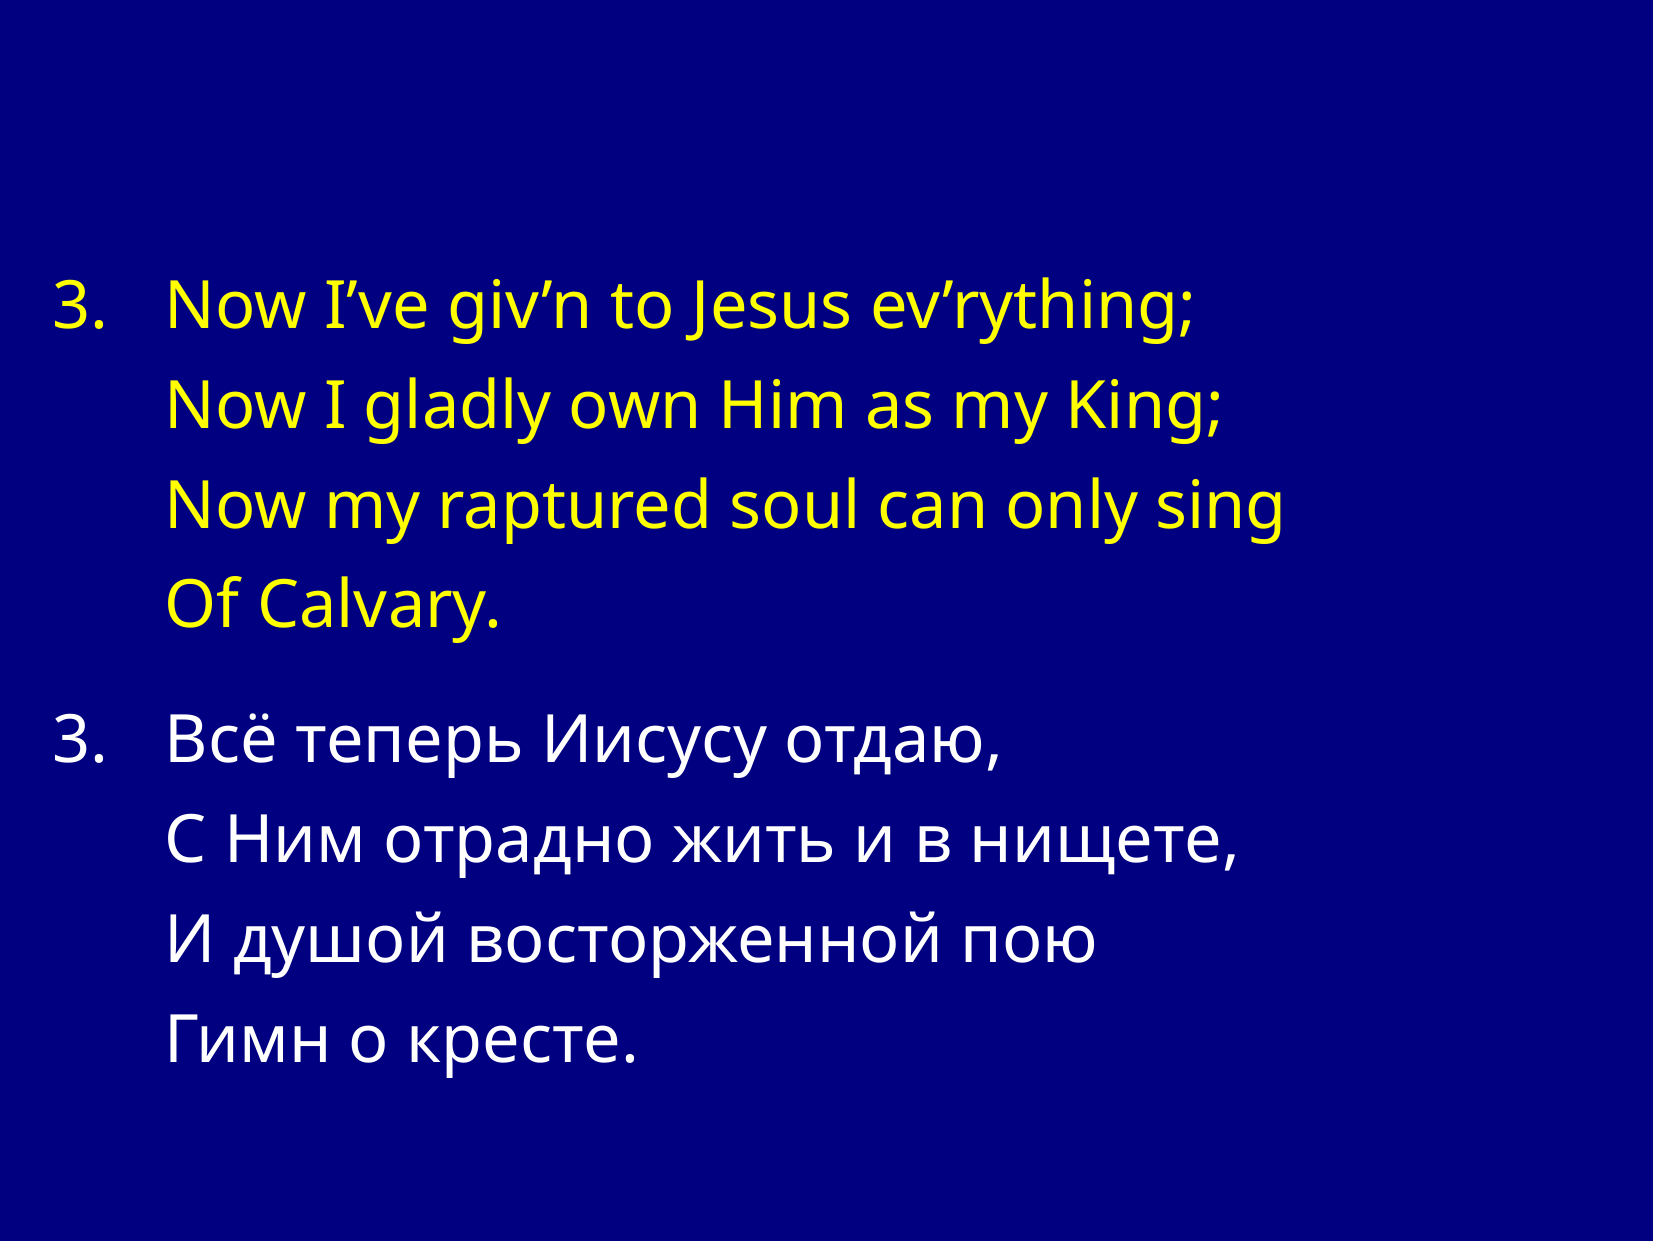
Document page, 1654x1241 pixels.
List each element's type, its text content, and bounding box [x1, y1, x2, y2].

text_box 3. Всё теперь Иисусу отдаю, С Ним отрадно жить и в нищете, И душой восторженной пою Гимн о кресте. [37, 675, 1576, 1163]
text_box 3. Now I’ve giv’n to Jesus ev’rything; Now I gladly own Him as my King; Now my raptured soul can only sing Of Calvary. [37, 150, 1576, 638]
